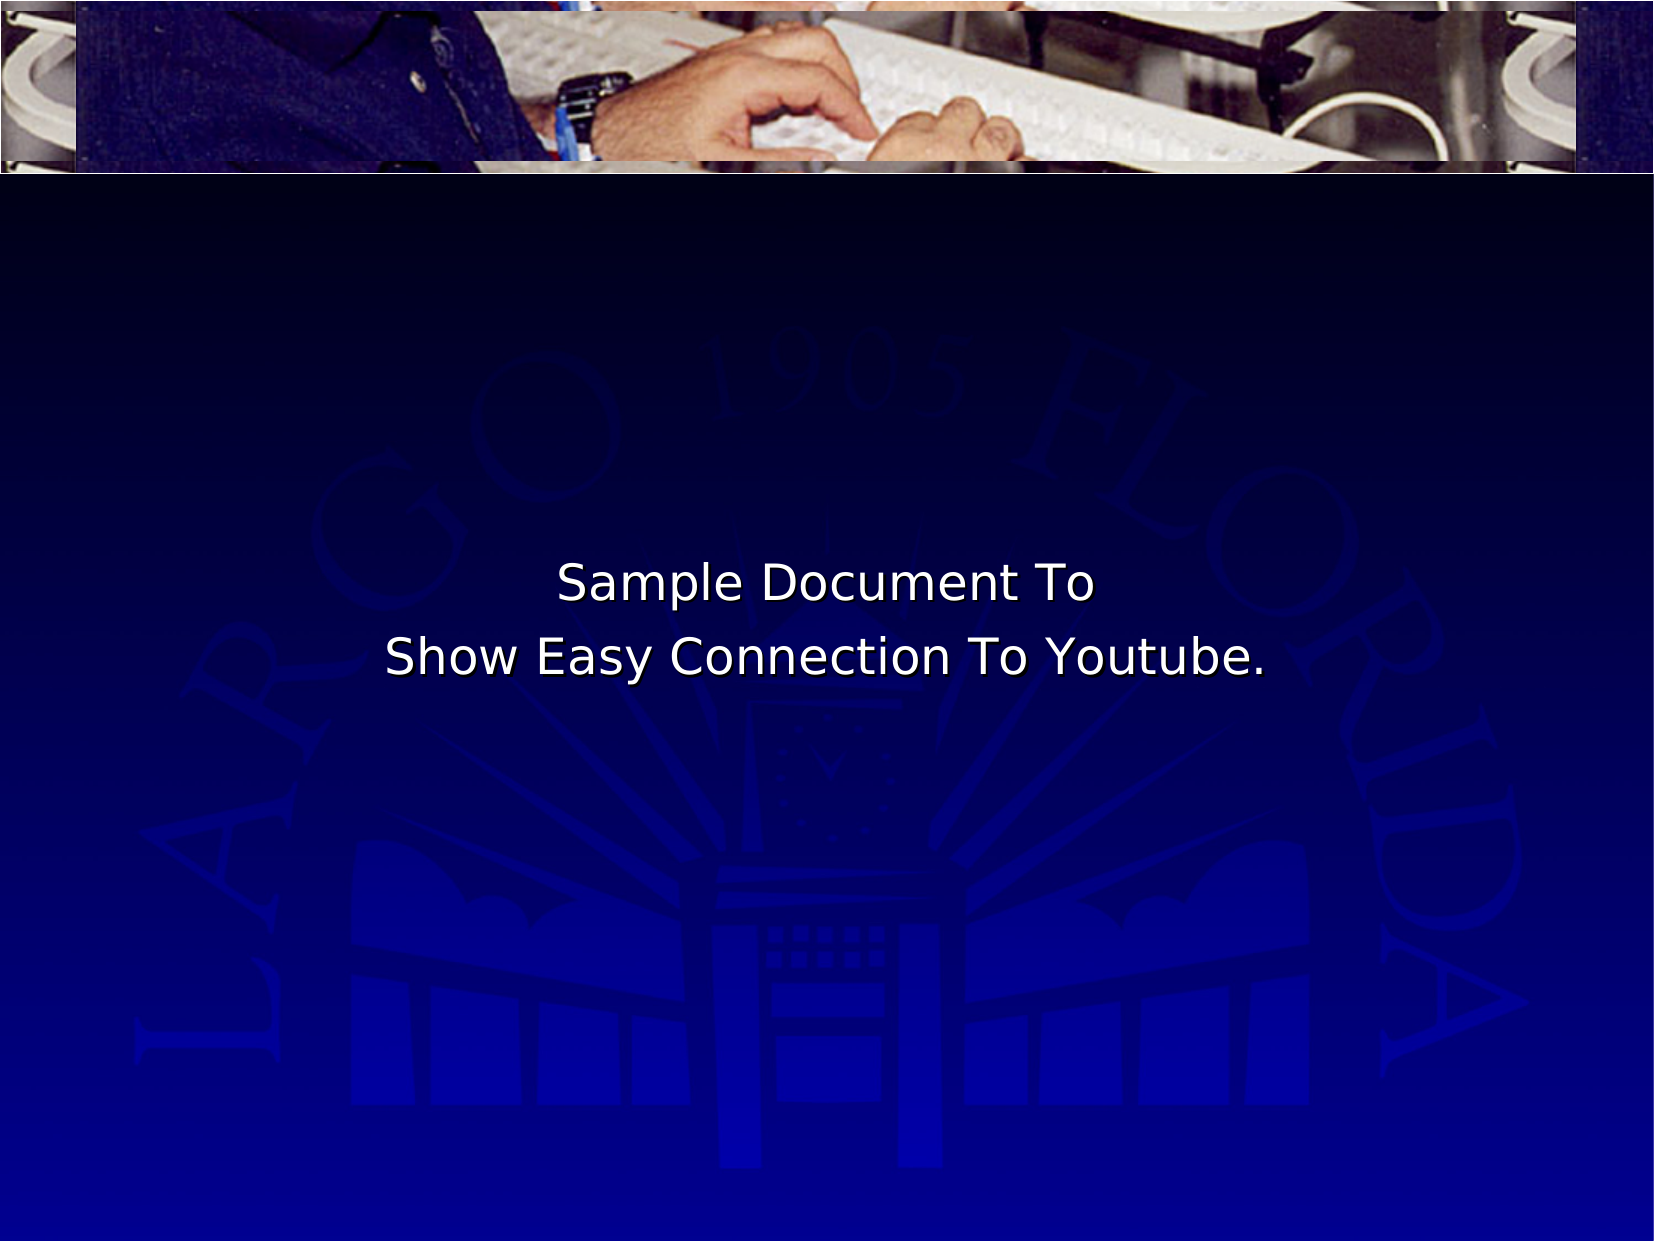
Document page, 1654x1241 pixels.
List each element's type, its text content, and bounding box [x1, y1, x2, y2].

picture [0, 174, 1654, 1241]
picture [1, 1, 1653, 173]
subtitle Sample Document To Show Easy Connection To Youtube. [165, 214, 1489, 1027]
